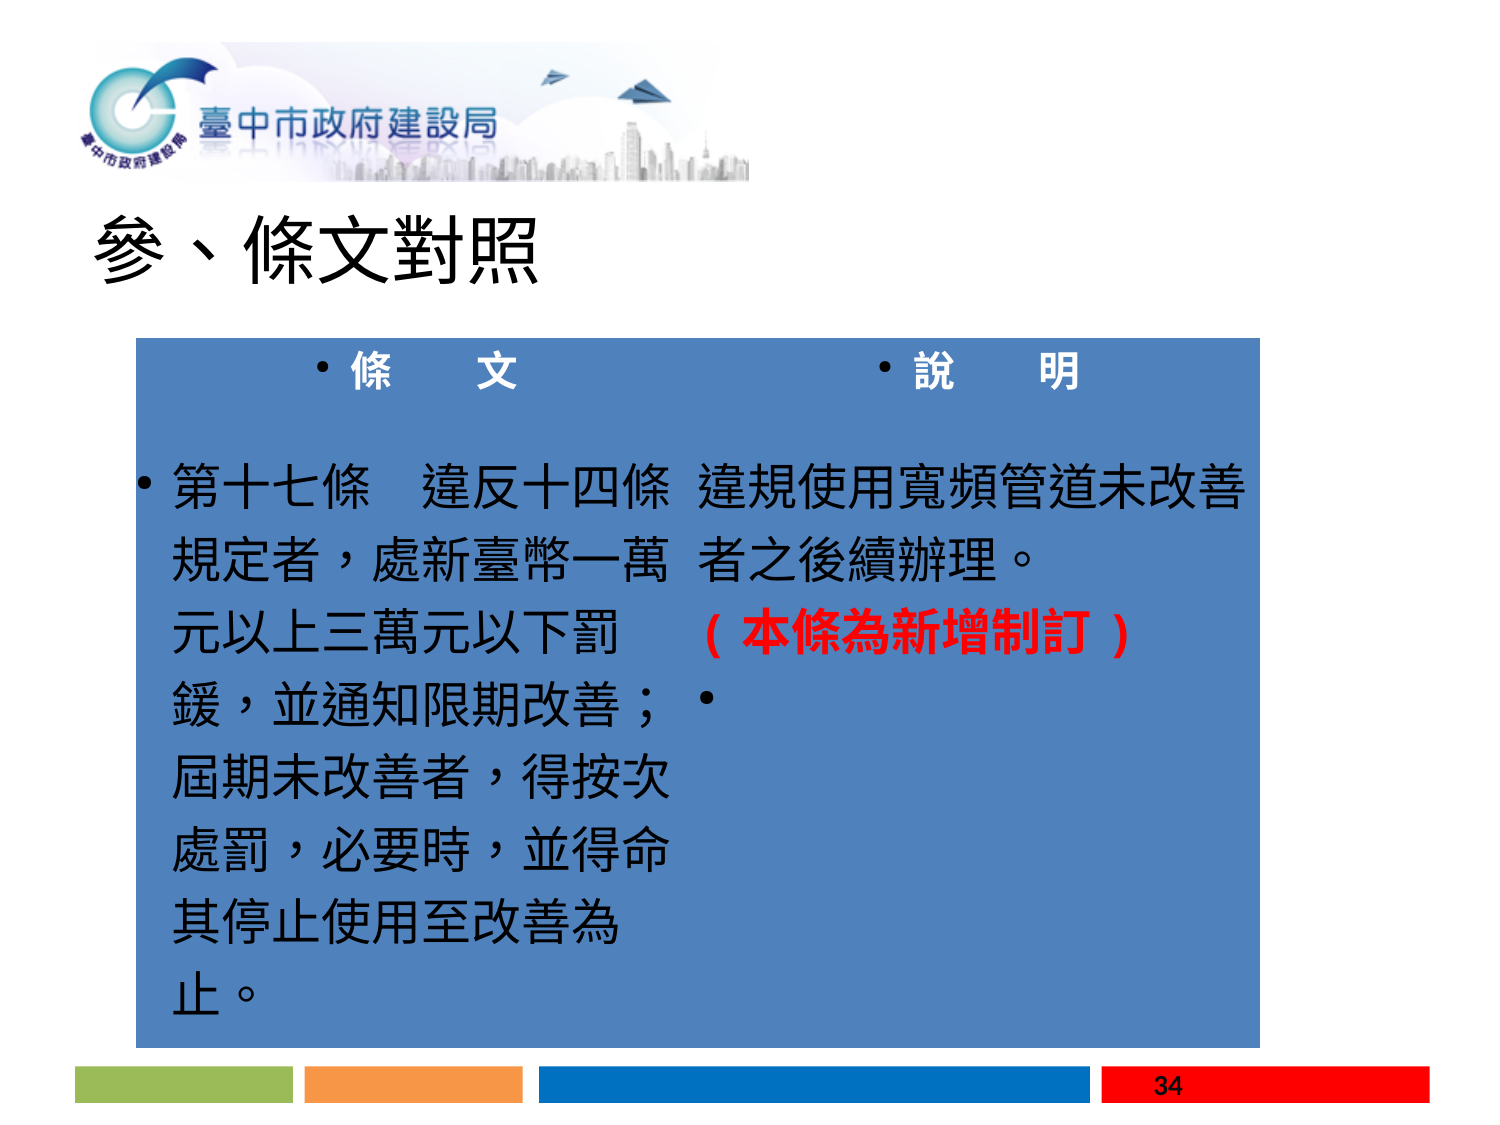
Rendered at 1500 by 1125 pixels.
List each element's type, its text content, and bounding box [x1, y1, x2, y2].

table_header 說 明 [698, 338, 1260, 448]
table_cell 第十七條 違反十四條規定者，處新臺幣一萬元以上三萬元以下罰鍰，並通知限期改善；屆期未改善者，得按次處罰，必要時，並得命其停止使用至改善為止。 [136, 448, 698, 1048]
text_box 參、條文對照 [76, 196, 1427, 303]
table_cell 違規使用寬頻管道未改善者之後續辦理。 (本條為新增制訂) [698, 448, 1260, 1048]
table_header 條 文 [136, 338, 698, 448]
text_box [1138, 1053, 1489, 1114]
text_box [512, 1048, 988, 1103]
